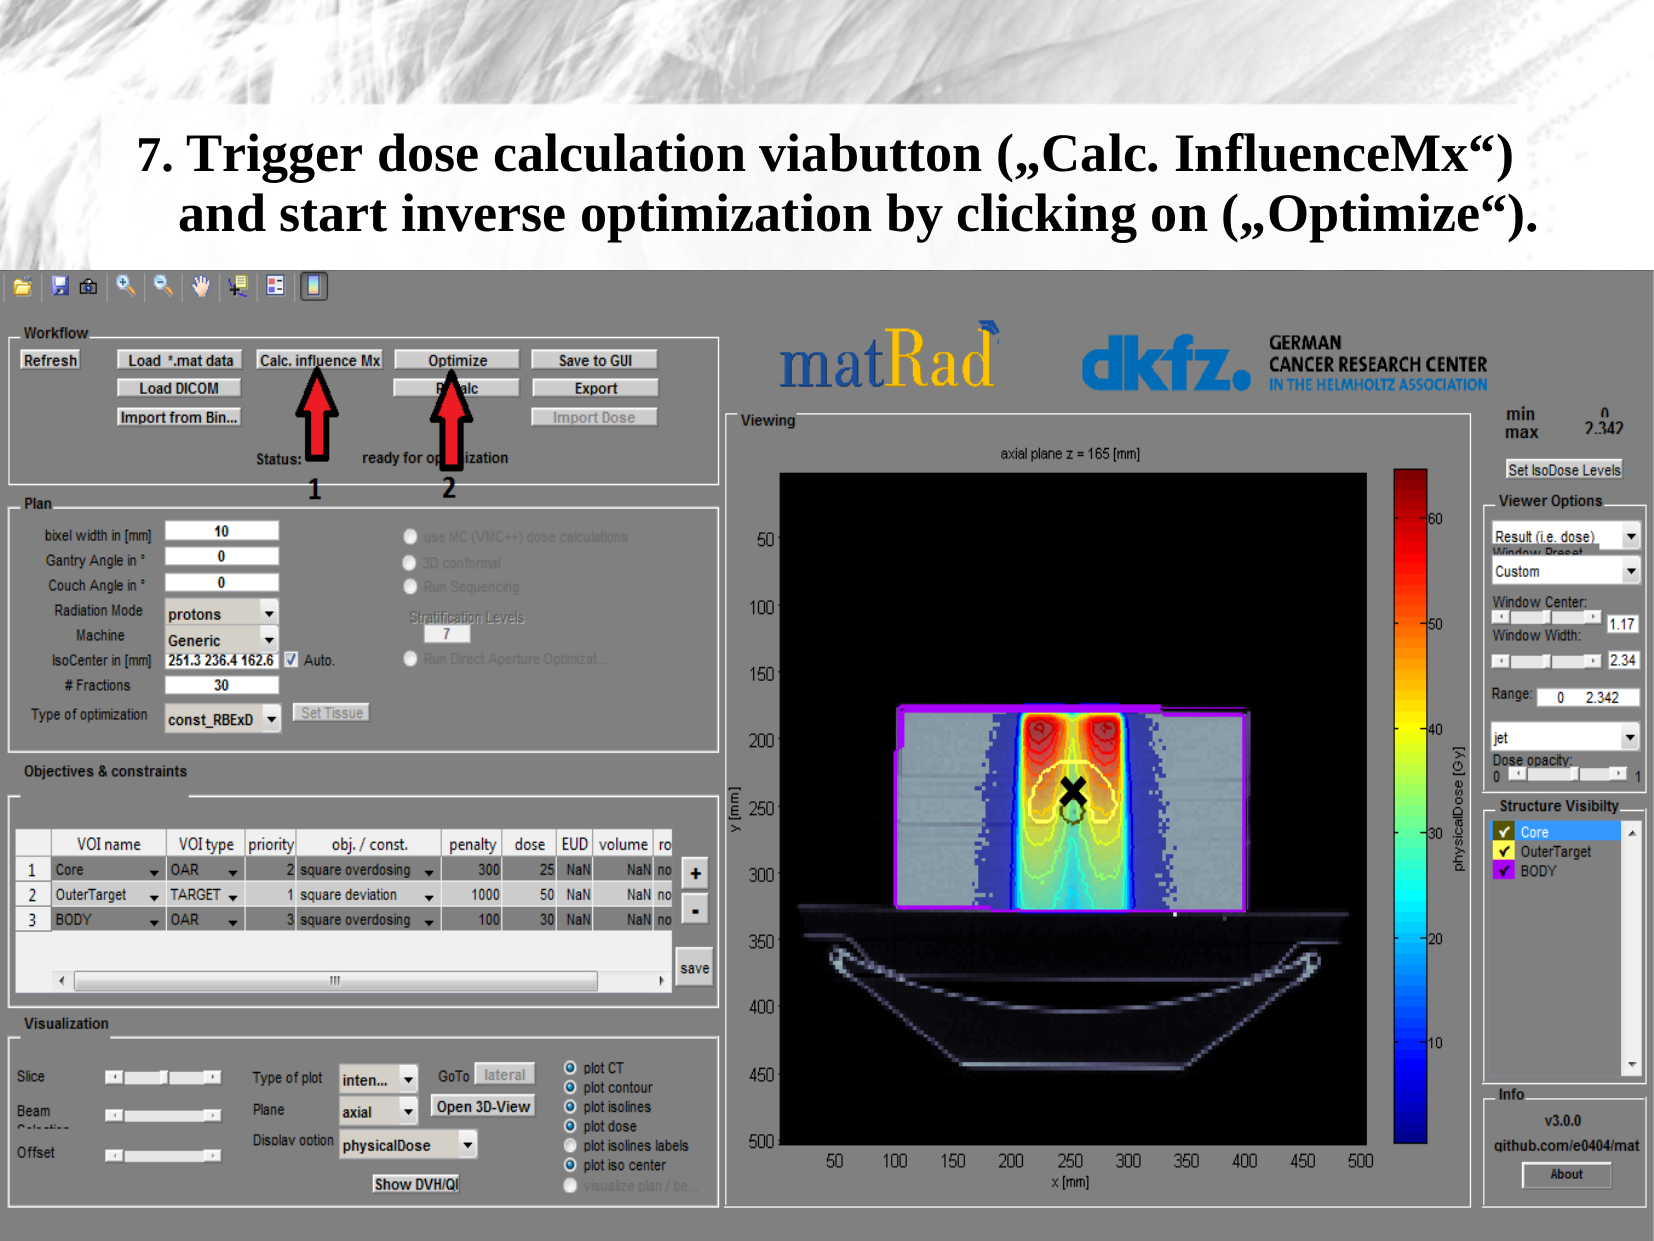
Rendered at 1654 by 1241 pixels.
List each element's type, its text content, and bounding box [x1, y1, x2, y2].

picture [0, 0, 1654, 1241]
title 7. Trigger dose calculation viabutton („Calc. InfluenceMx“) and start inverse optimization by clicking on („Optimize“). [95, 60, 1558, 270]
